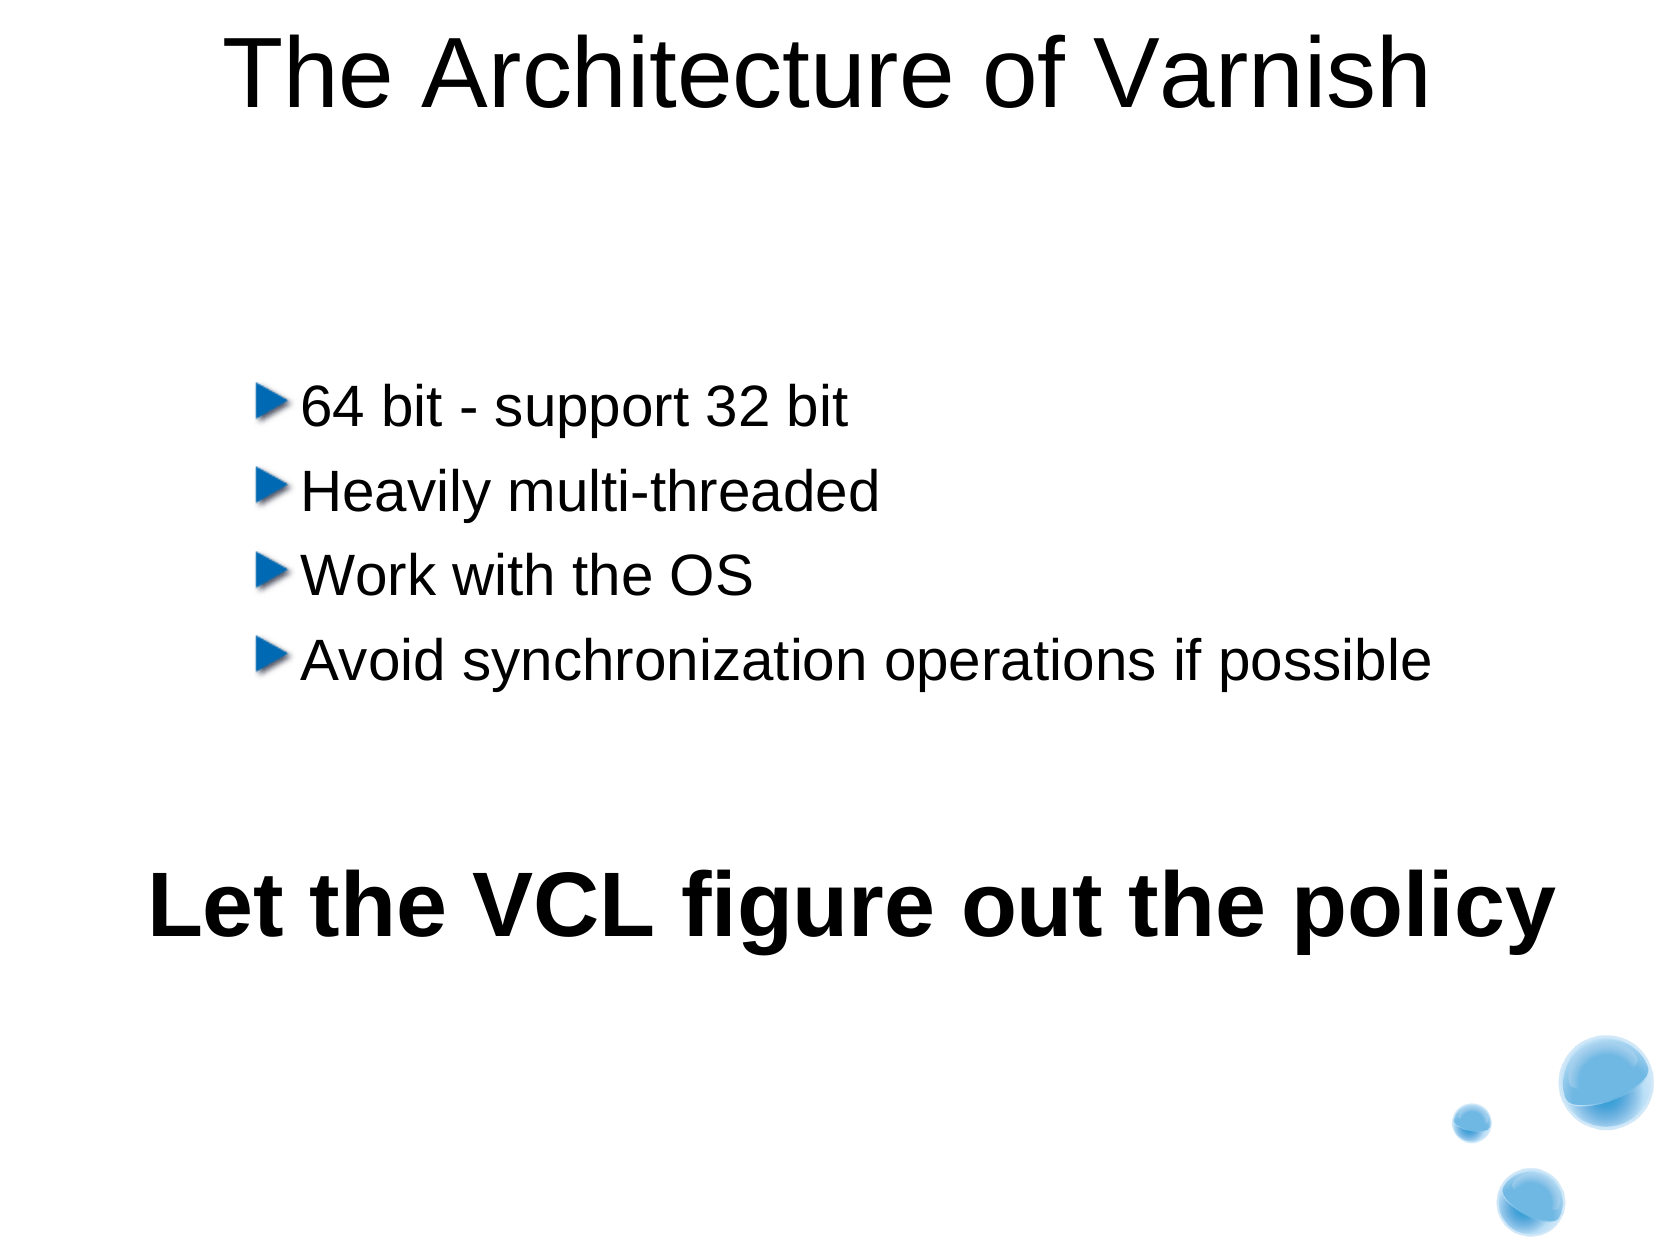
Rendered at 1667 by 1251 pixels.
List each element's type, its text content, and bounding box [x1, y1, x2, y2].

list 64 bit - support 32 bit Heavily multi-threaded Work with the OS Avoid synchronization operations if possible Let the VCL figure out the policy [88, 360, 1595, 1187]
picture [1451, 1033, 1654, 1238]
title The Architecture of Varnish [119, 0, 1536, 224]
